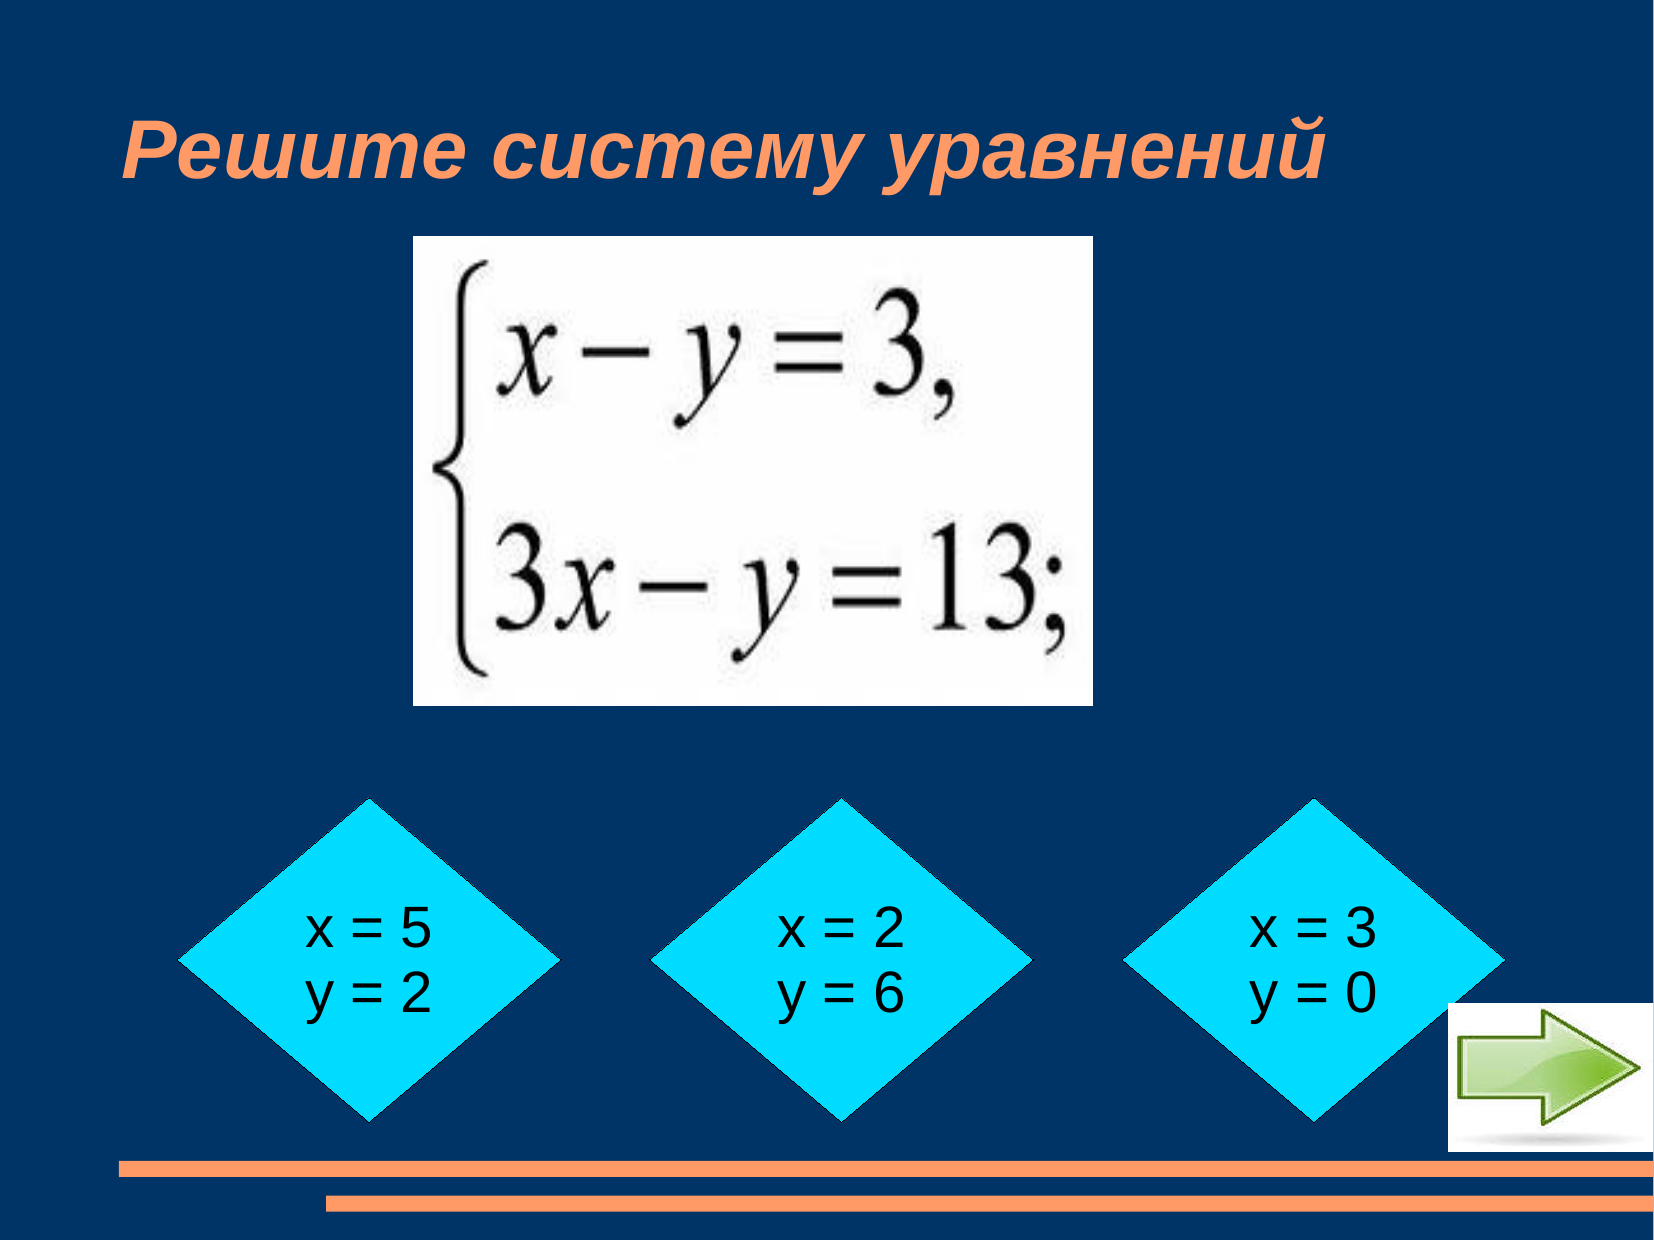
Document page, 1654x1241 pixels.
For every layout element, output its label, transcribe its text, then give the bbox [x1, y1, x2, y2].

text_box х = 5 у = 2 [177, 797, 562, 1123]
picture [1448, 1003, 1654, 1152]
picture [413, 236, 1093, 706]
text_box х = 3 у = 0 [1122, 797, 1506, 1123]
title Решите систему уравнений [121, 46, 1534, 254]
text_box х = 2 у = 6 [649, 797, 1034, 1123]
